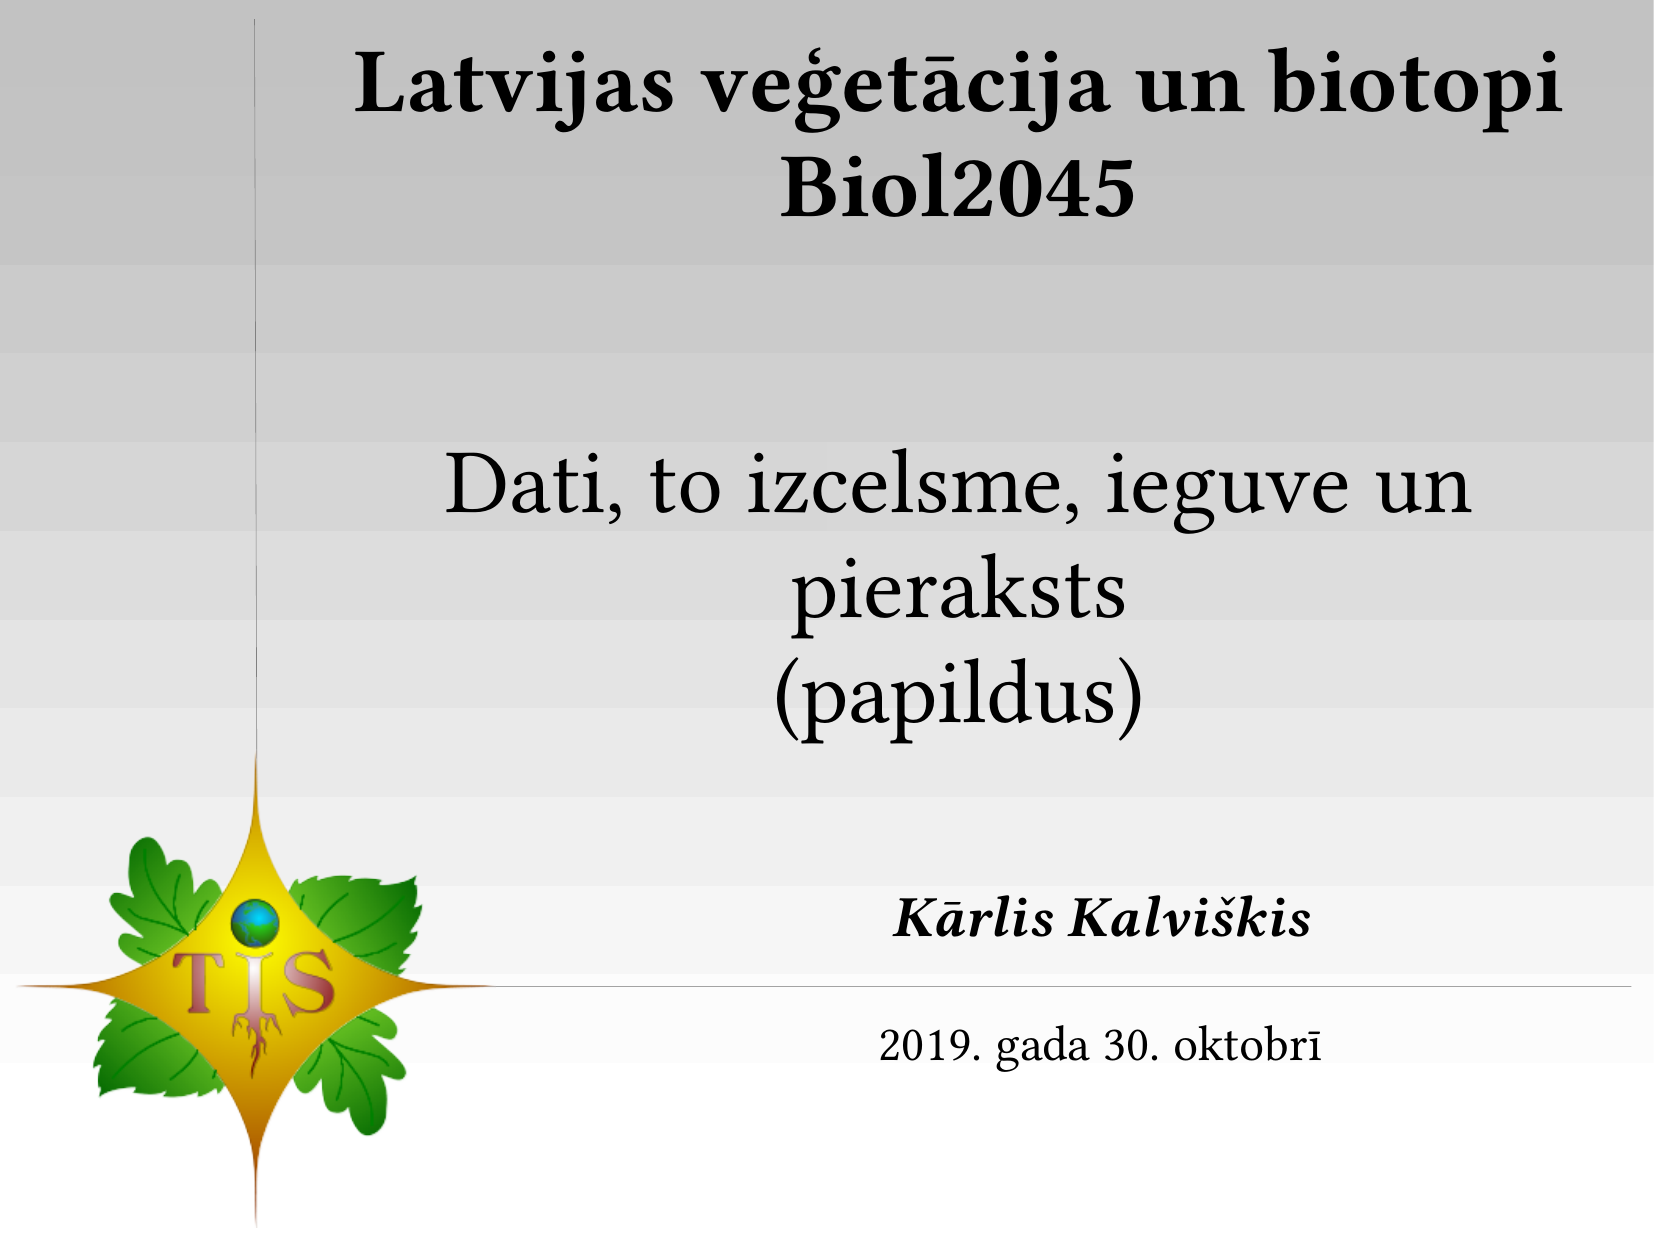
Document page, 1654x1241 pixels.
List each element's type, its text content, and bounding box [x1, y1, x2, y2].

list 2019. gada 30. oktobrī [476, 1015, 1654, 1241]
title Dati, to izcelsme, ieguve un pieraksts (papildus) [295, 314, 1625, 861]
picture [0, 0, 1654, 1241]
text_box Kārlis Kalviškis [546, 884, 1654, 952]
